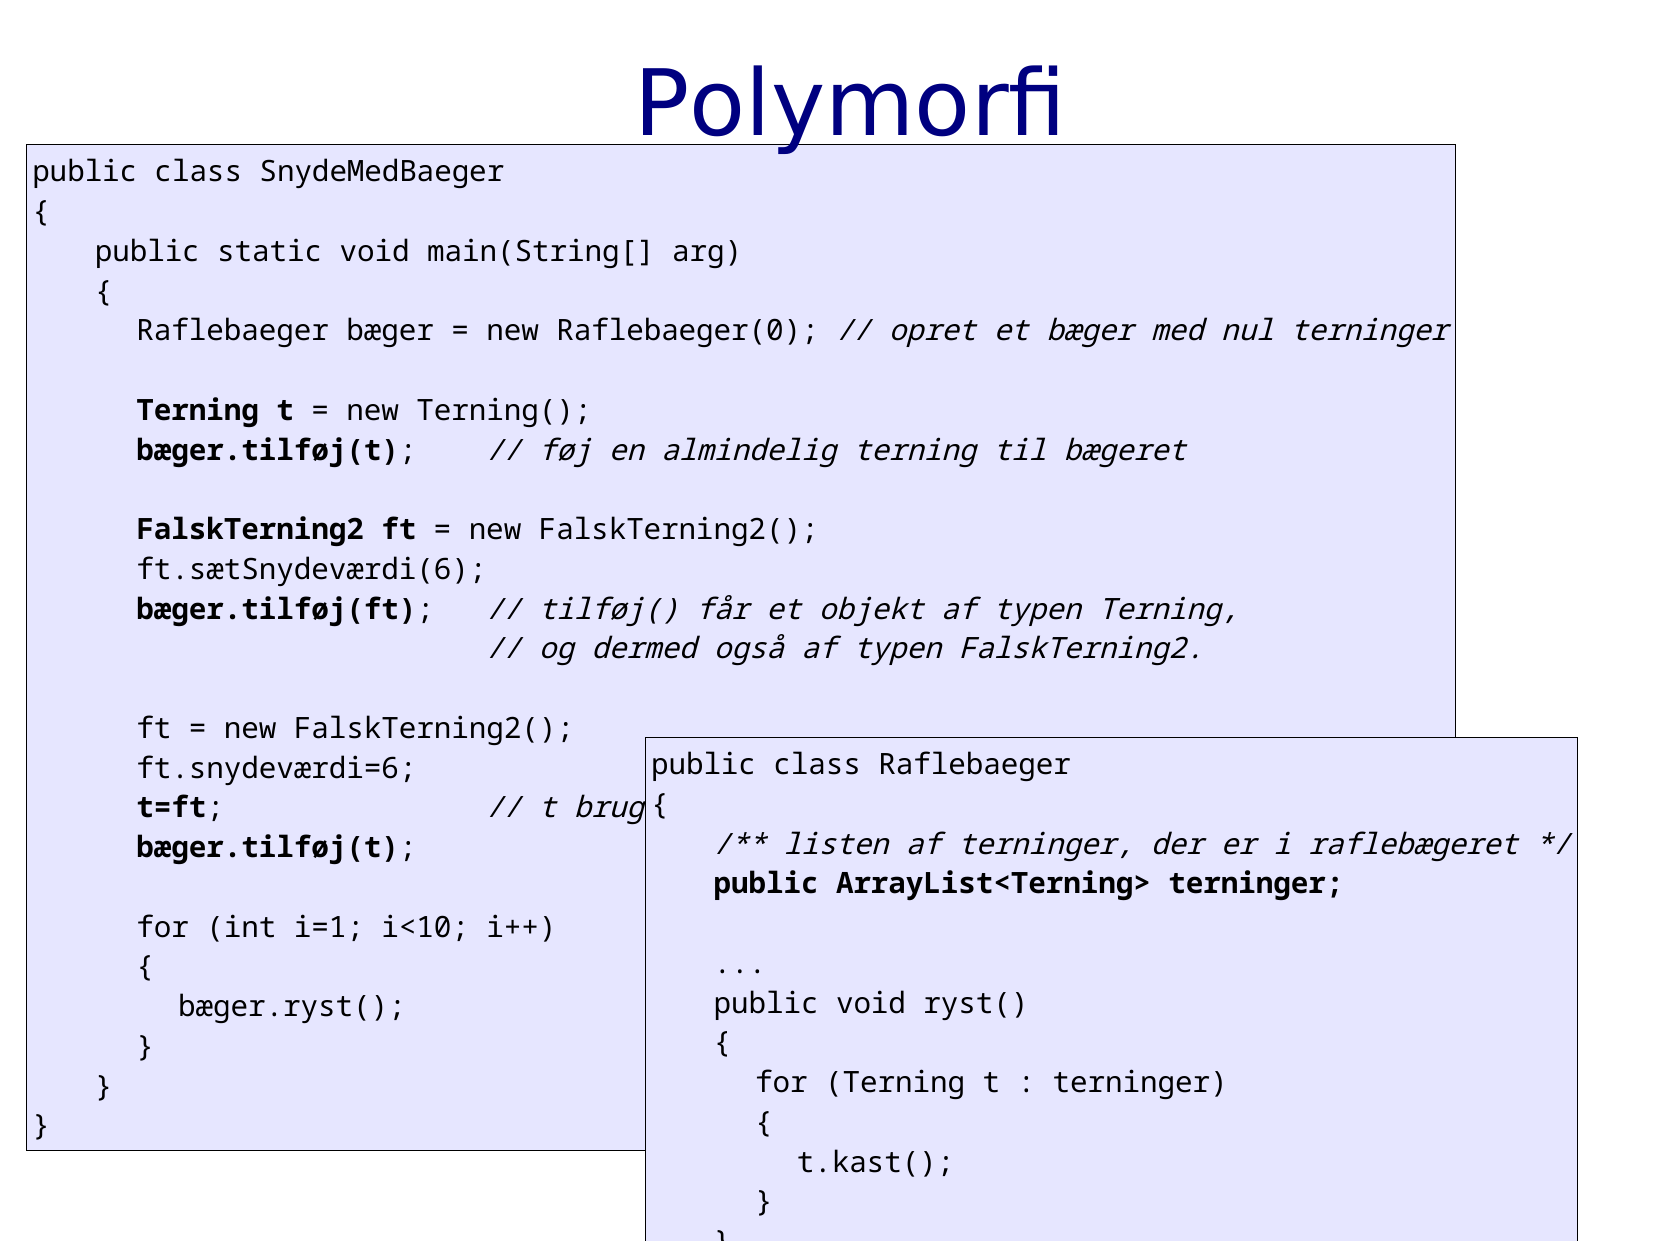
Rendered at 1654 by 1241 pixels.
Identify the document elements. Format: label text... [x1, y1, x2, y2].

title Polymorfi [156, 0, 1534, 208]
text_box public class SnydeMedBaeger { public static void main(String[] arg) { Raflebaeger bæger = new Raflebaeger(0); // opret et bæger med nul terninger Terning t = new Terning(); bæger.tilføj(t); // føj en almindelig terning til bægeret FalskTerning2 ft = new FalskTerning2(); ft.sætSnydeværdi(6); bæger.tilføj(ft); // tilføj() får et objekt af typen Terning, // og dermed også af typen FalskTerning2. ft = new FalskTerning2(); ft.snydeværdi=6; t=ft; // t bruges som mellemvariabel for sjov. bæger.tilføj(t); for (int i=1; i<10; i++) { bæger.ryst(); } } } [26, 144, 1456, 990]
text_box public class Raflebaeger { /** listen af terninger, der er i raflebægeret */ public ArrayList<Terning> terninger; ... public void ryst() { for (Terning t : terninger) { t.kast(); } } ... } [645, 737, 1578, 1241]
